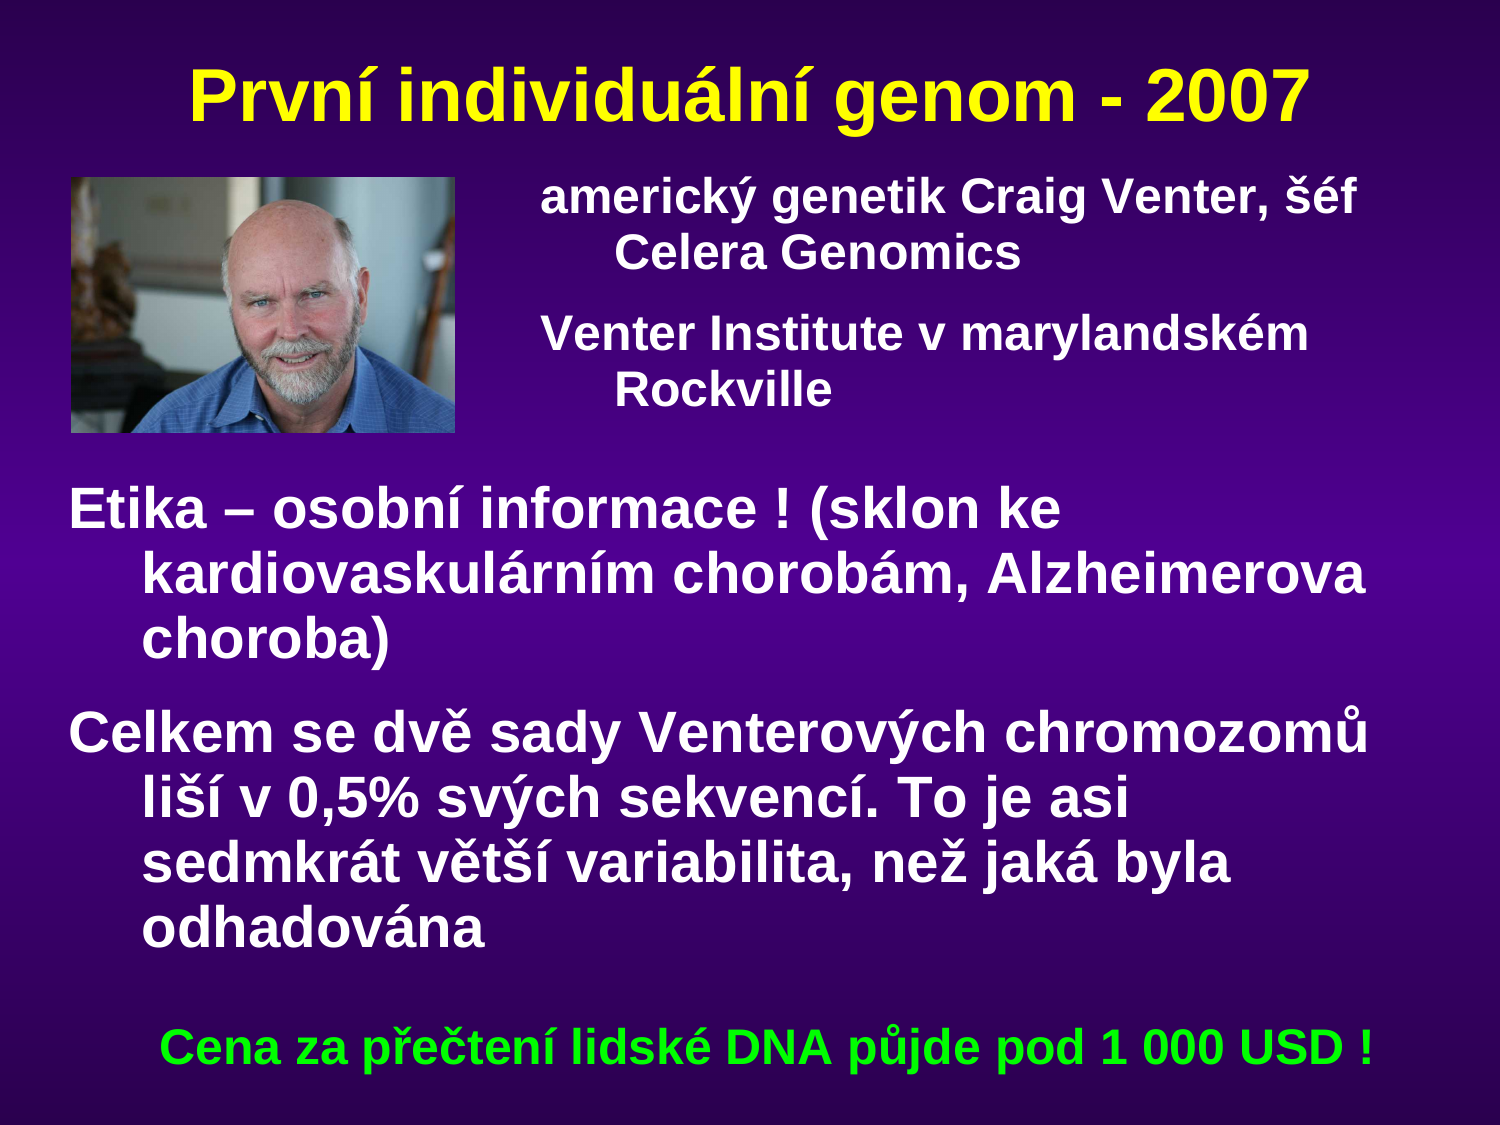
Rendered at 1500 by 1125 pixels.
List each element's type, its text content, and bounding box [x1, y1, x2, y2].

title První individuální genom - 2007 [19, 42, 1483, 149]
text_box Cena za přečtení lidské DNA půjde pod 1 000 USD ! [88, 1011, 1447, 1118]
picture [71, 177, 455, 433]
text_box Etika – osobní informace ! (sklon ke kardiovaskulárním chorobám, Alzheimerova choroba) Celkem se dvě sady Venterových chromozomů liší v 0,5% svých sekvencí. To je asi sedmkrát větší variabilita, než jaká byla odhadována [53, 468, 1412, 1012]
text_box americký genetik Craig Venter, šéf Celera Genomics Venter Institute v marylandském Rockville [525, 160, 1459, 445]
